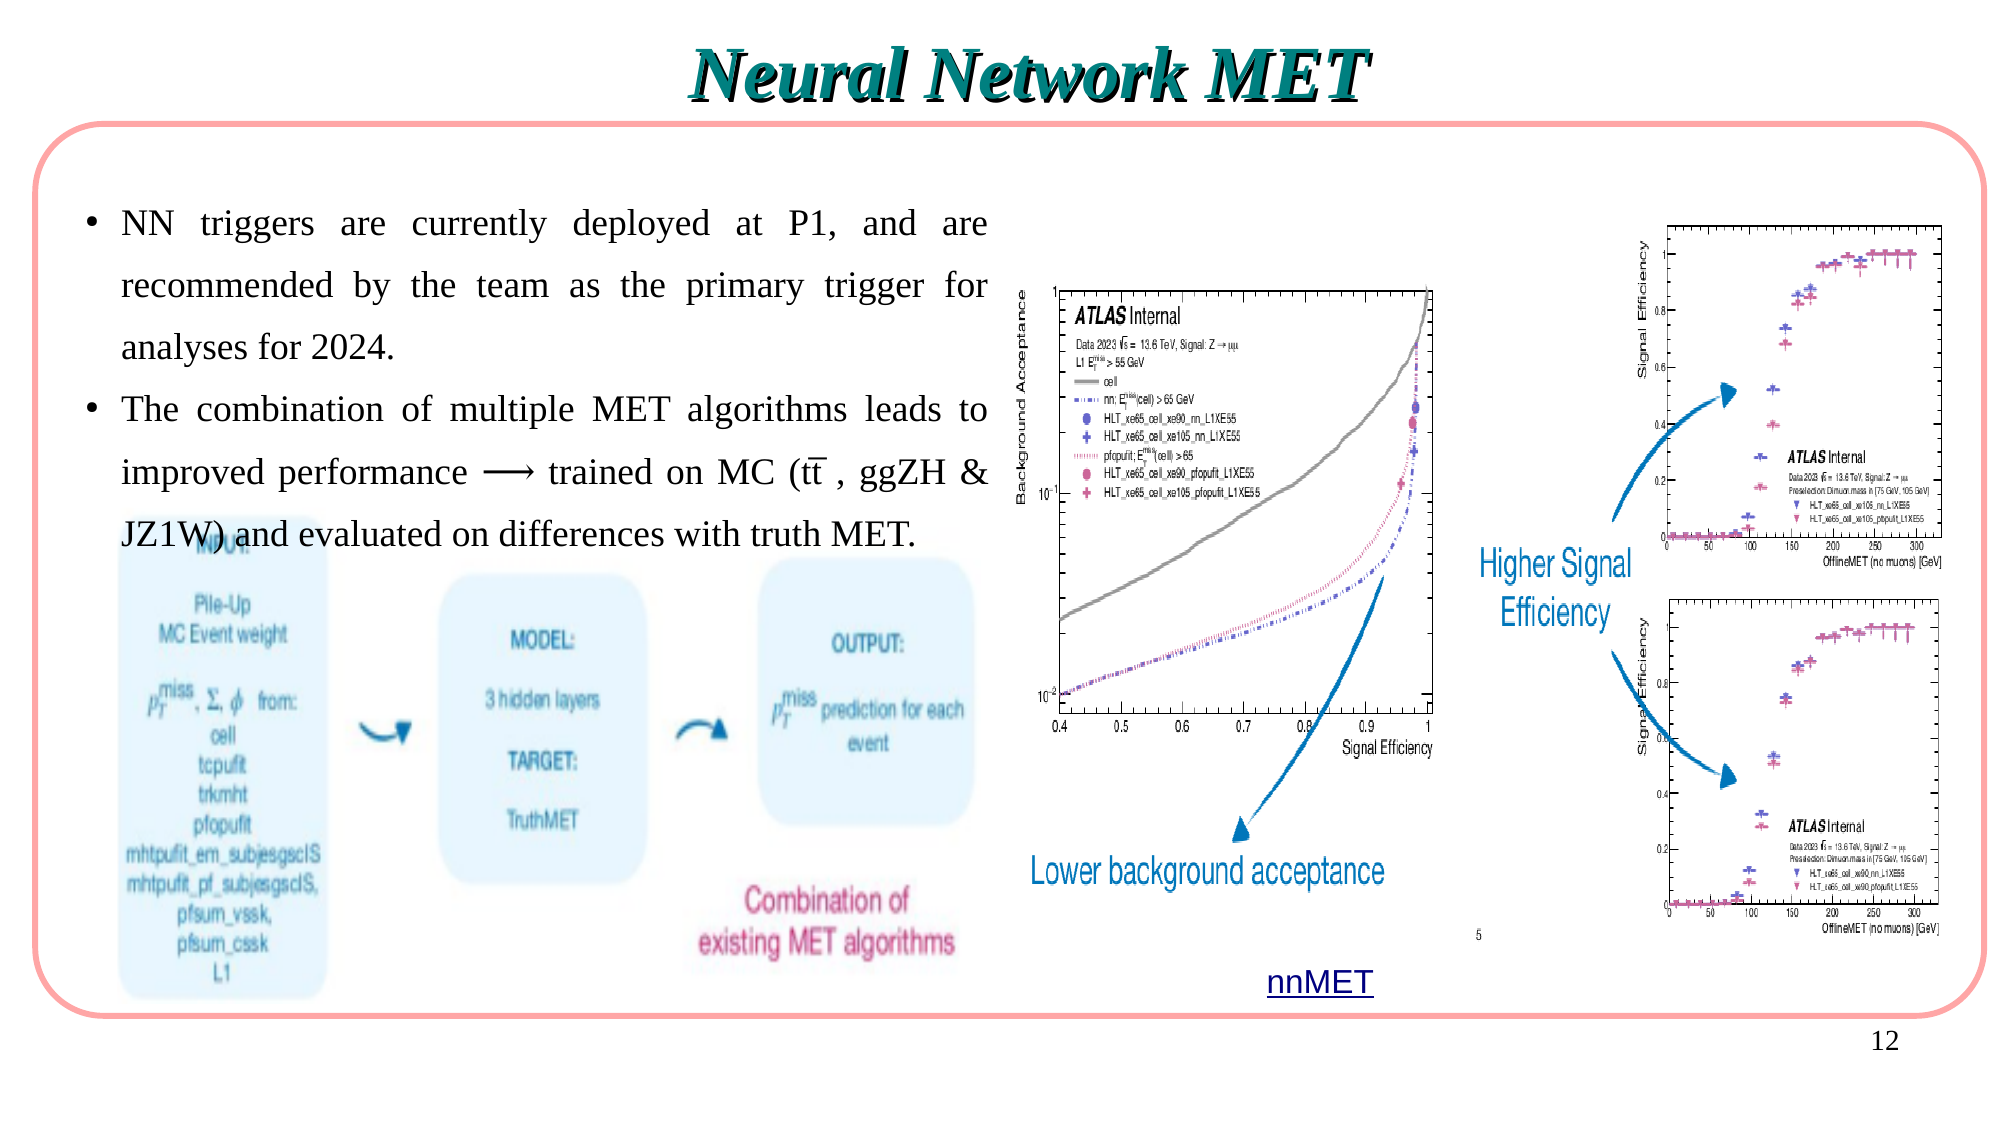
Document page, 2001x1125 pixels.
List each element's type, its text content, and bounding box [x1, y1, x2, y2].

picture [991, 165, 1961, 957]
text_box [35, 153, 1251, 1016]
text_box nnMET [1251, 956, 1535, 1042]
text_box NN triggers are currently deployed at P1, and are recommended by the team as the primary trigger for analyses for 2024. The combination of multiple MET algorithms leads to improved performance ⟶ trained on MC (tt̅ , ggZH & JZ1W) and evaluated on differences with truth MET. [47, 132, 1004, 669]
text_box [71, 123, 1985, 1016]
title Neural Network MET [557, 23, 1500, 123]
picture [117, 669, 981, 1004]
